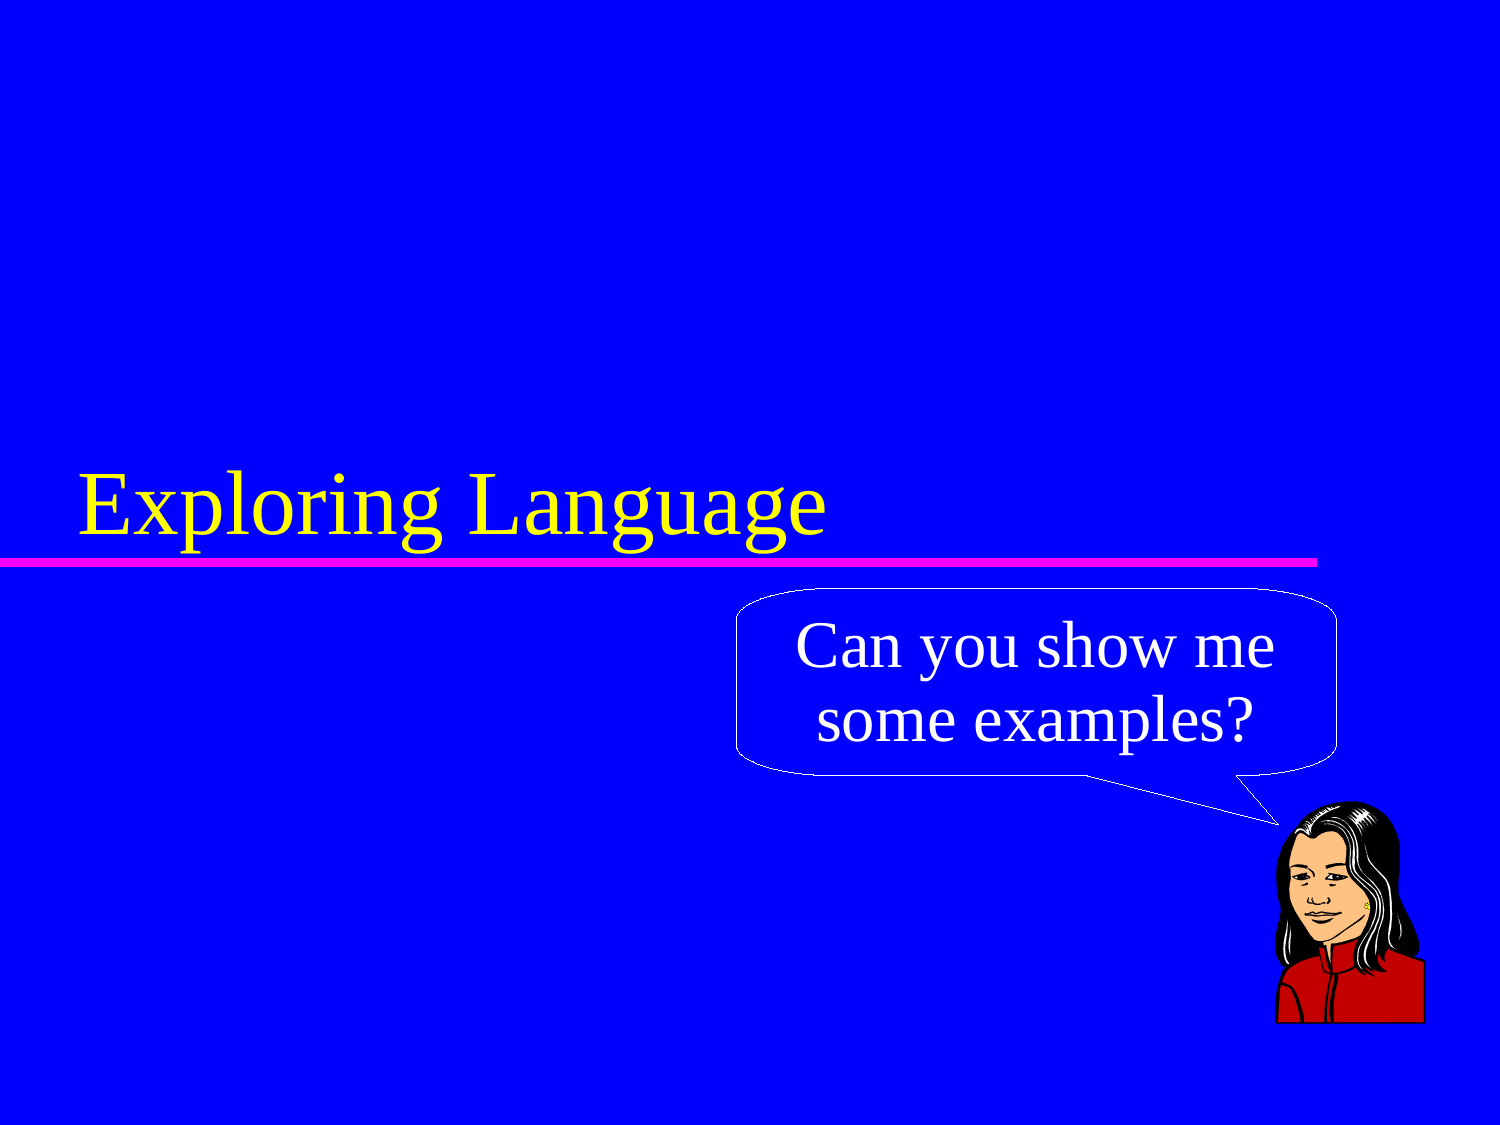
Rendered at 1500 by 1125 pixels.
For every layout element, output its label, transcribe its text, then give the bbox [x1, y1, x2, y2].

title Exploring Language [62, 359, 1338, 563]
picture [1275, 801, 1426, 1024]
text_box Can you show me some examples? [736, 588, 1337, 824]
